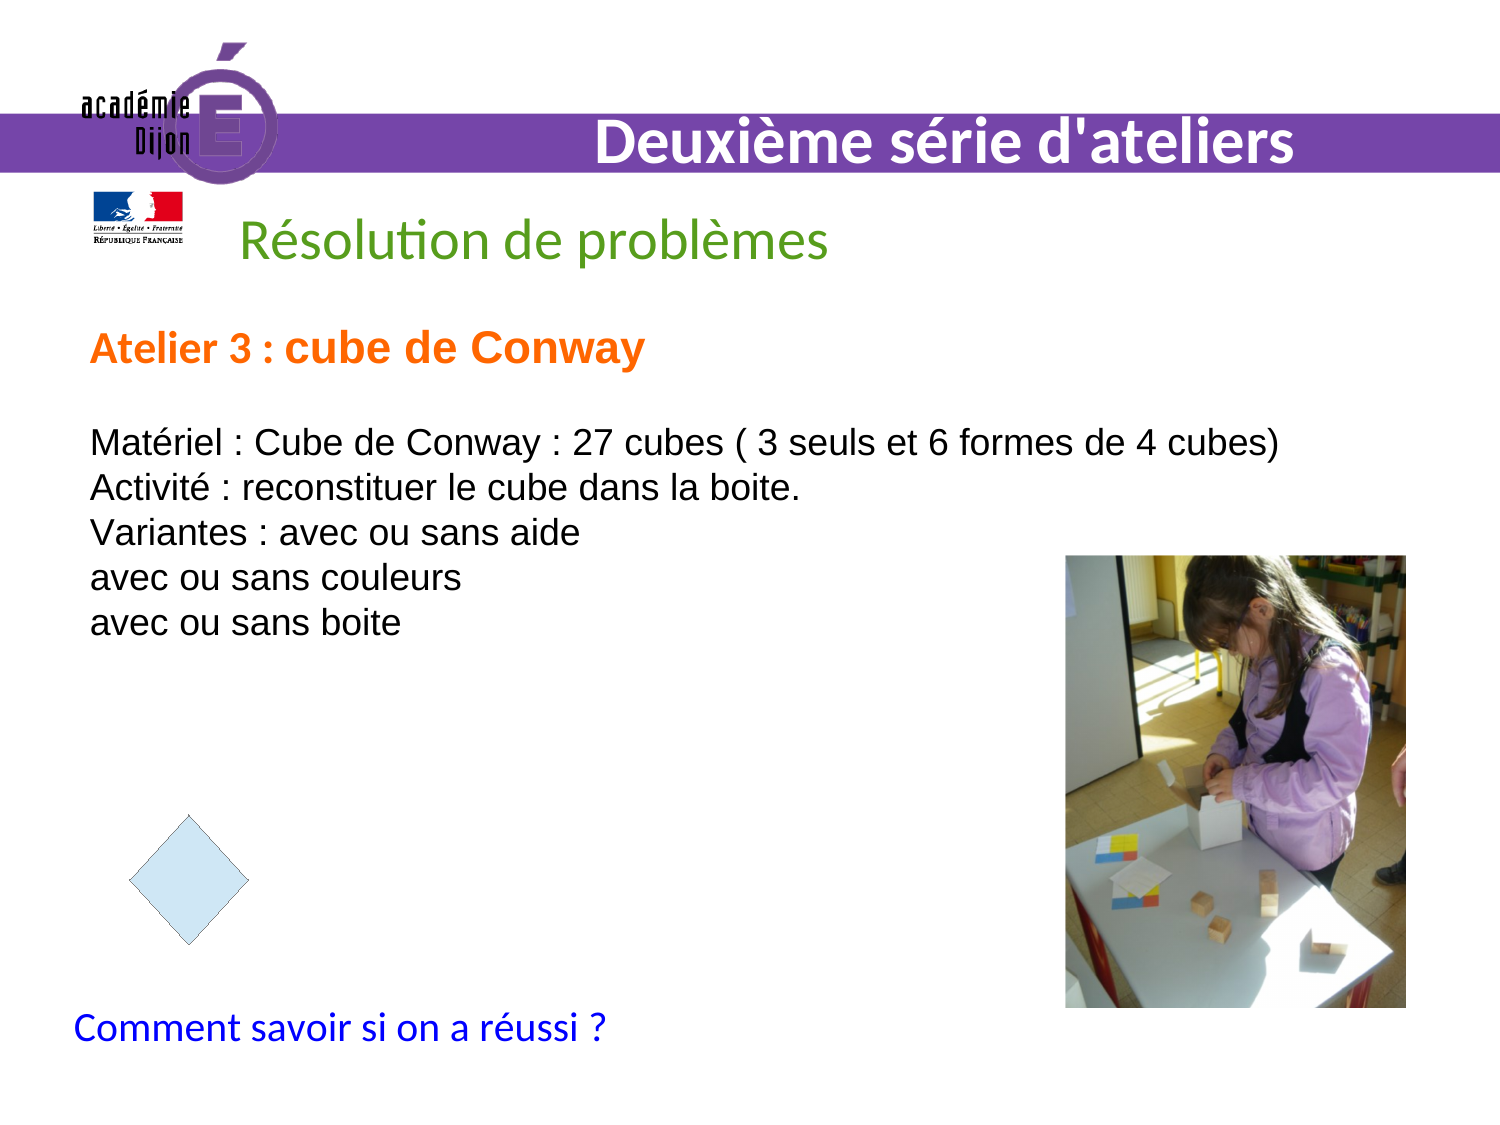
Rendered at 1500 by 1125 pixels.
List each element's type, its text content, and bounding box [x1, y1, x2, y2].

text_box Deuxième série d'ateliers [277, 35, 1312, 193]
picture [1065, 555, 1406, 991]
picture [82, 42, 277, 244]
text_box Résolution de problèmes [224, 193, 1323, 310]
text_box [129, 814, 249, 945]
text_box Atelier 3 : cube de Conway Matériel : Cube de Conway : 27 cubes ( 3 seuls et 6 formes de 4 cubes) Activité : reconstituer le cube dans la boite. Variantes : avec ou sans aide avec ou sans couleurs avec ou sans boite [74, 310, 1441, 701]
text_box Comment savoir si on a réussi ? [59, 991, 1441, 1057]
